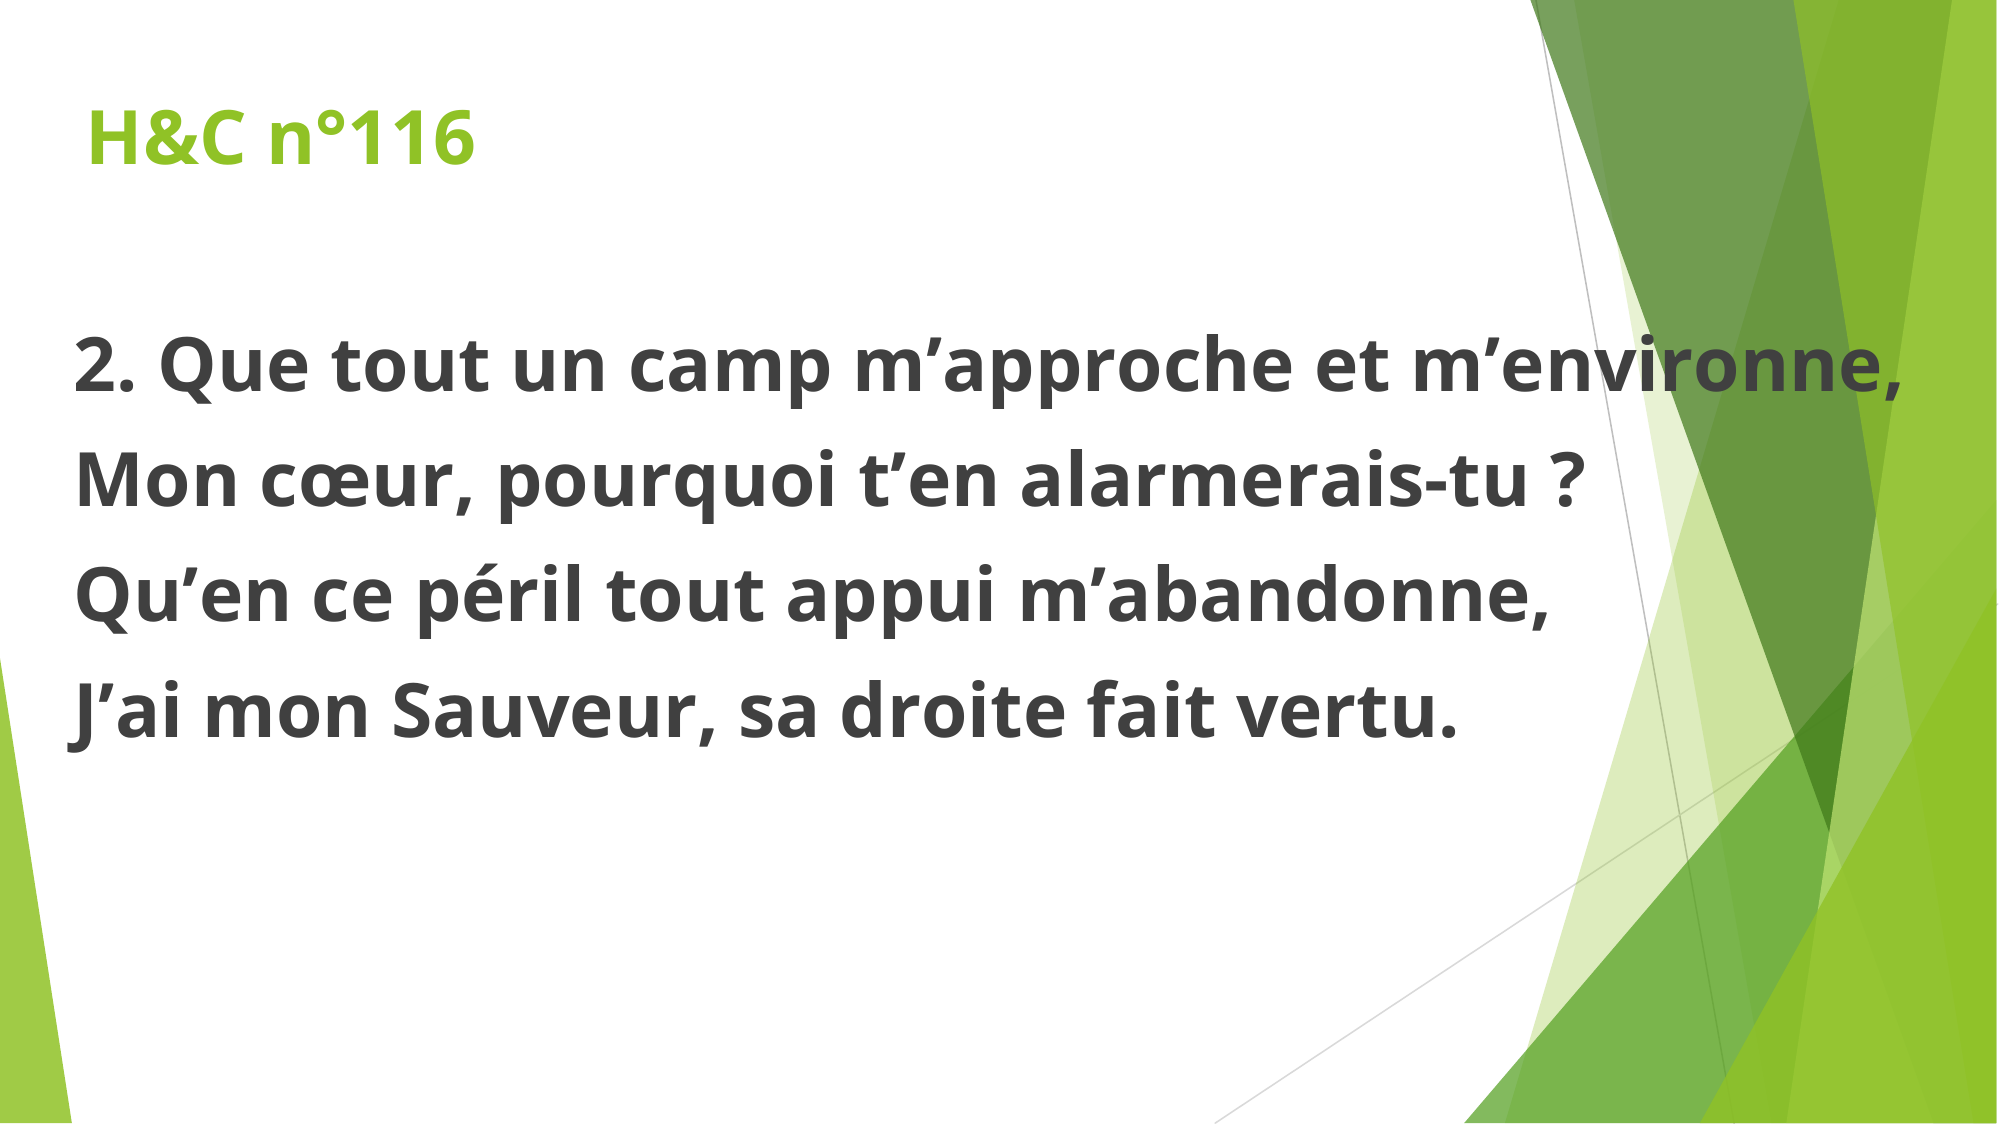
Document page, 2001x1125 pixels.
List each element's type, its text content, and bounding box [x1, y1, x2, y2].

text_box 2. Que tout un camp m’approche et m’environne, Mon cœur, pourquoi t’en alarmerais-tu ? Qu’en ce péril tout appui m’abandonne, J’ai mon Sauveur, sa droite fait vertu. [59, 295, 2001, 1075]
text_box H&C n°116 [70, 82, 863, 189]
